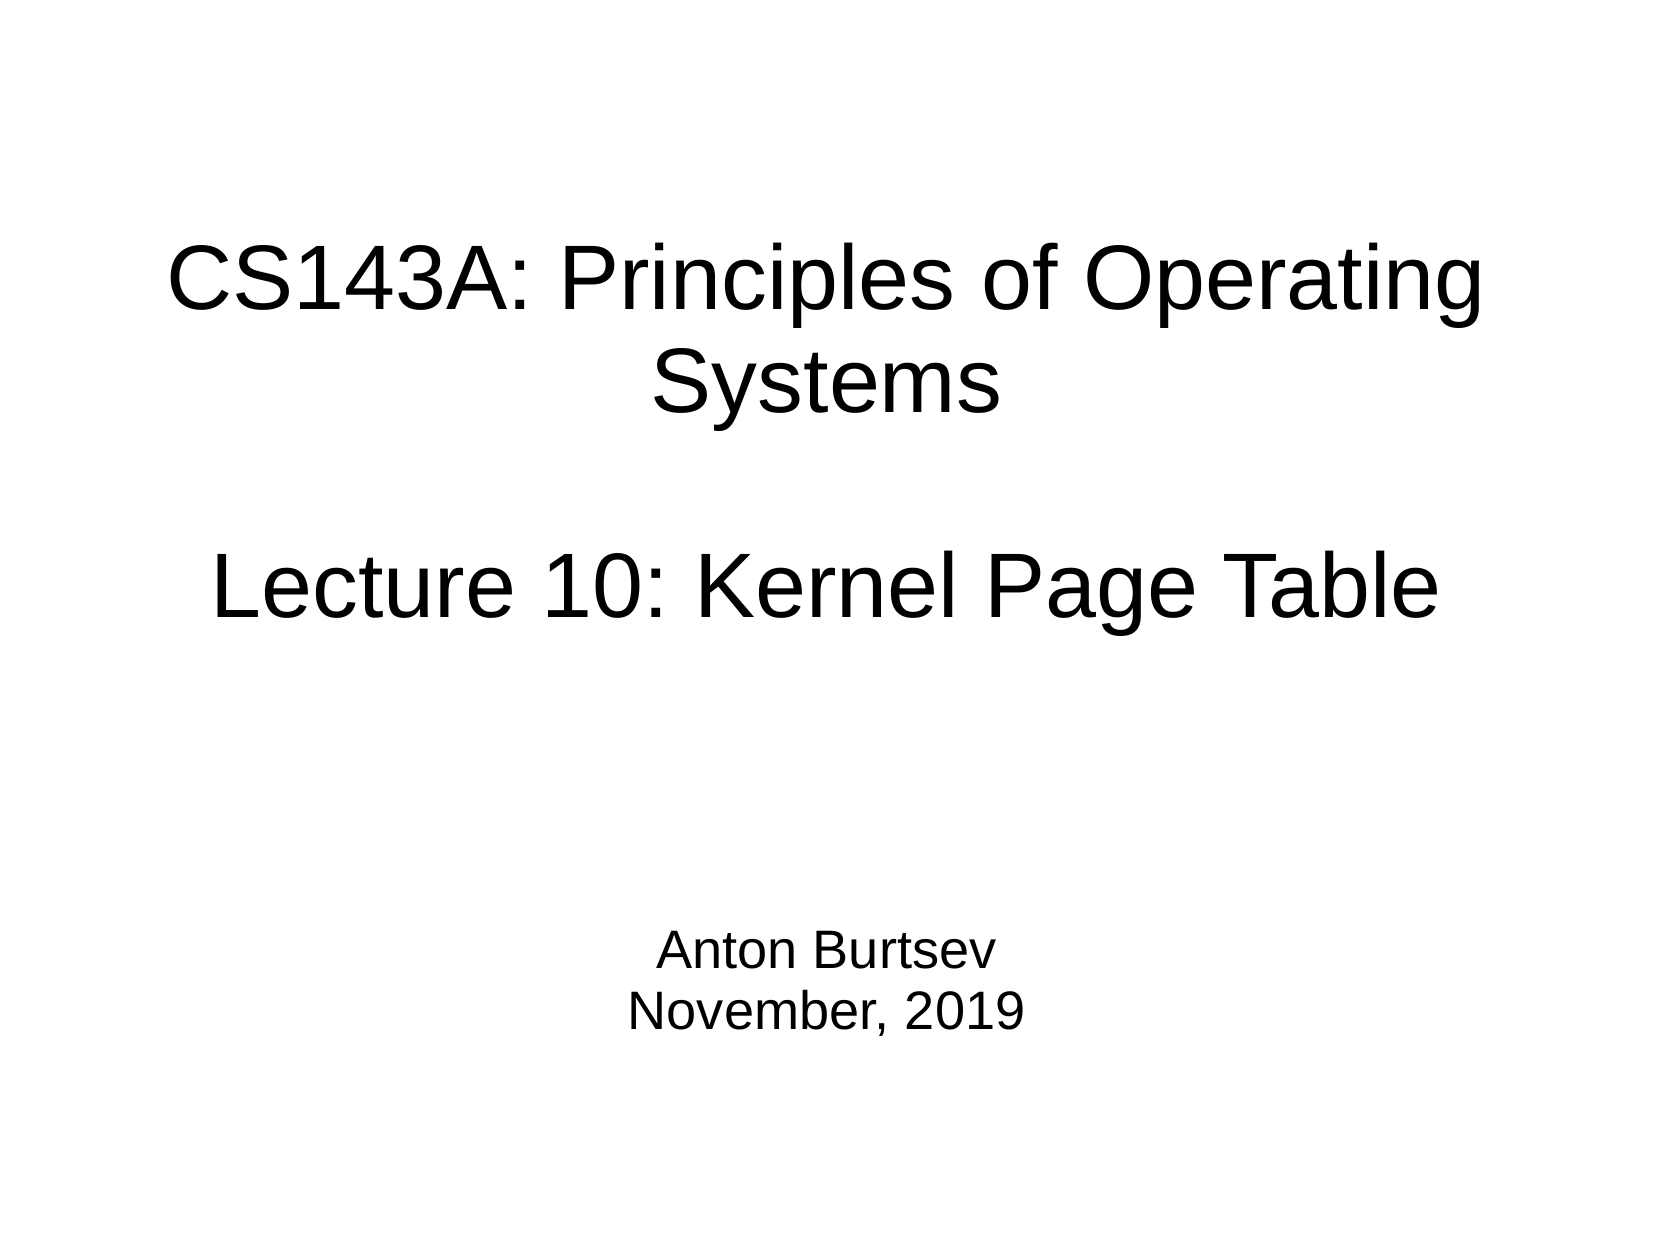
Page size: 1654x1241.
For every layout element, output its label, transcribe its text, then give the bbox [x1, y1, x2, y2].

title CS143A: Principles of Operating Systems Lecture 10: Kernel Page Table [82, 113, 1571, 637]
subtitle Anton Burtsev November, 2019 [82, 637, 1571, 1109]
